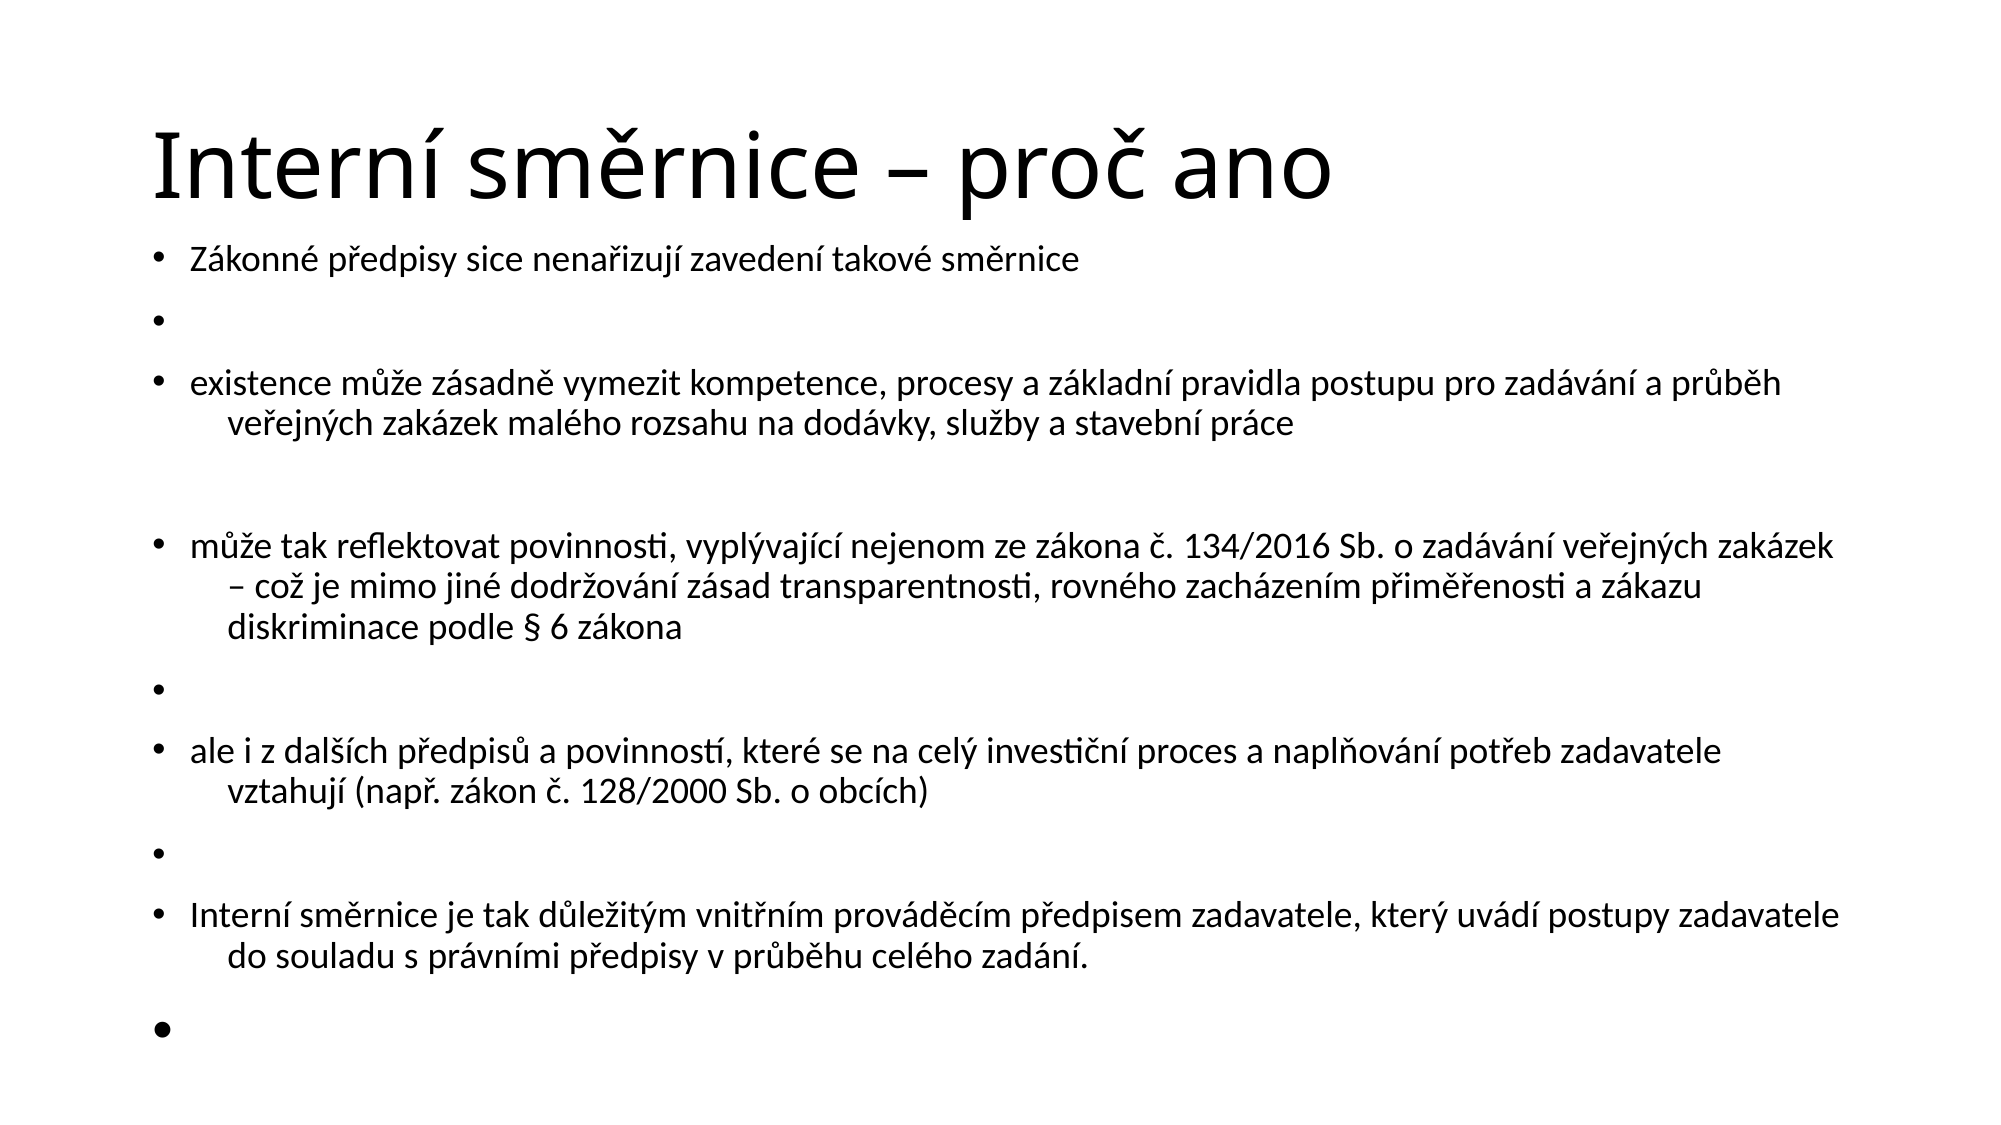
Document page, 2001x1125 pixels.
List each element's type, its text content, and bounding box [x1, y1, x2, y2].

list Zákonné předpisy sice nenařizují zavedení takové směrnice existence může zásadně vymezit kompetence, procesy a základní pravidla postupu pro zadávání a průběh veřejných zakázek malého rozsahu na dodávky, služby a stavební práce může tak reflektovat povinnosti, vyplývající nejenom ze zákona č. 134/2016 Sb. o zadávání veřejných zakázek – což je mimo jiné dodržování zásad transparentnosti, rovného zacházením přiměřenosti a zákazu diskriminace podle § 6 zákona ale i z dalších předpisů a povinností, které se na celý investiční proces a naplňování potřeb zadavatele vztahují (např. zákon č. 128/2000 Sb. o obcích) Interní směrnice je tak důležitým vnitřním prováděcím předpisem zadavatele, který uvádí postupy zadavatele do souladu s právními předpisy v průběhu celého zadání. [137, 231, 1863, 1077]
title Interní směrnice – proč ano [137, 59, 1863, 231]
